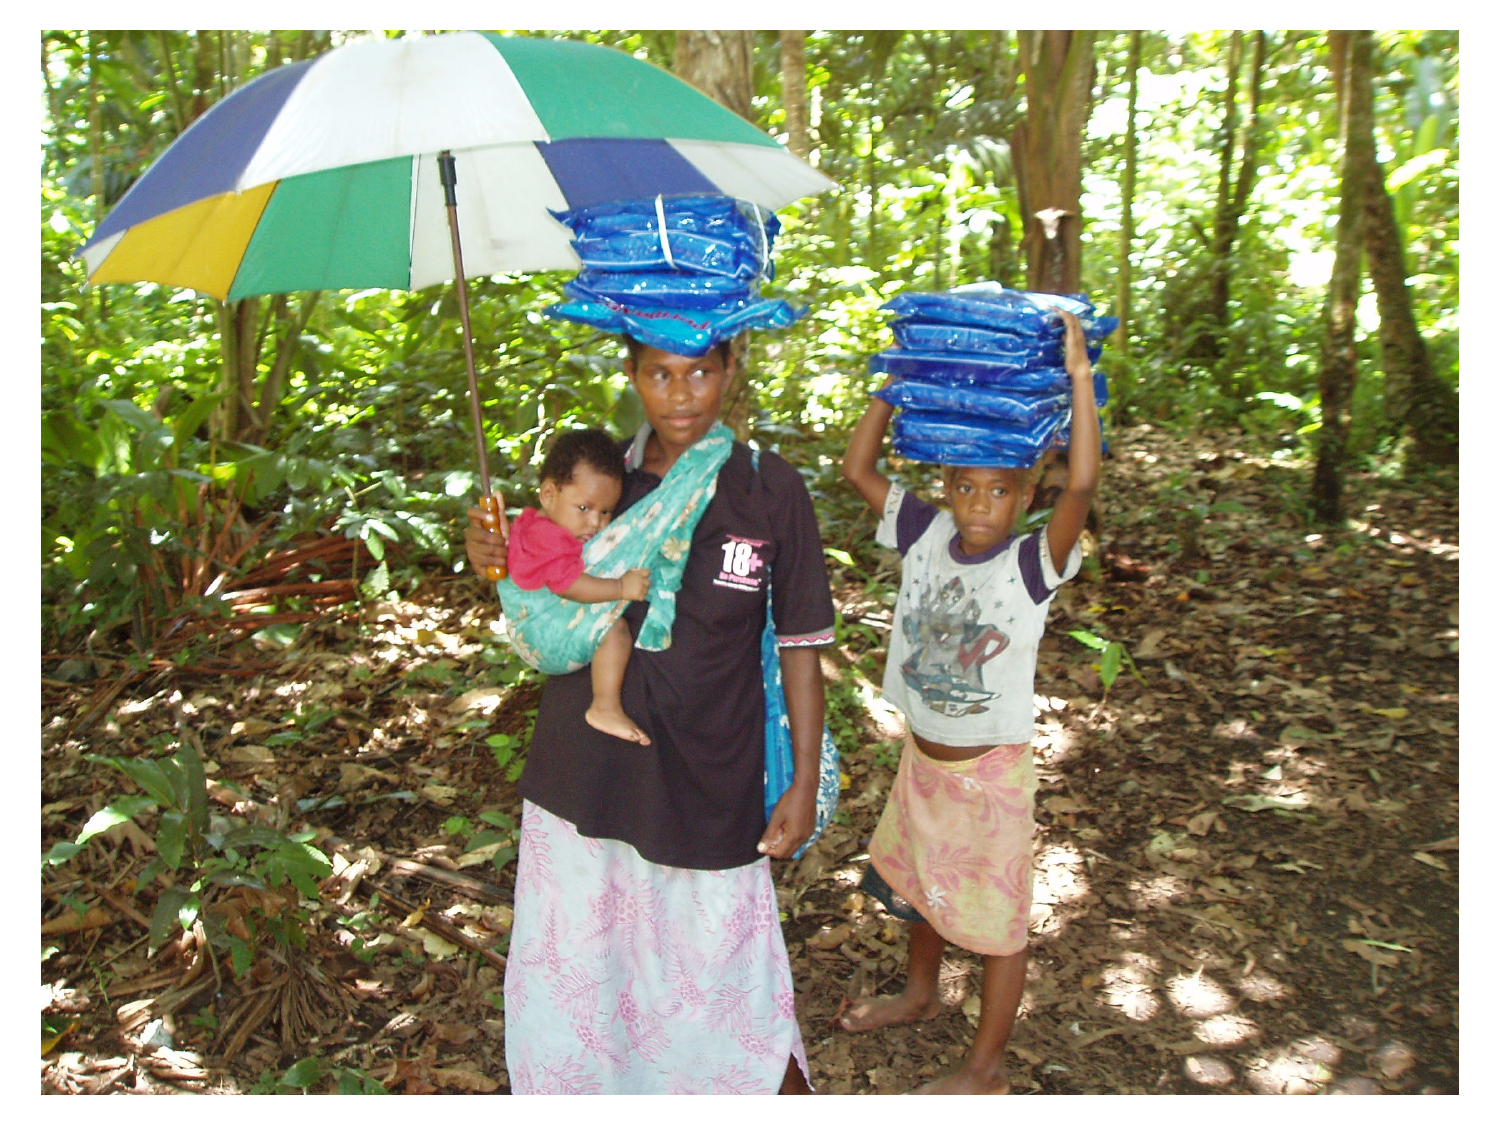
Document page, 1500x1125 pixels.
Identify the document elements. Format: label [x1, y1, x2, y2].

picture [41, 30, 1459, 1095]
